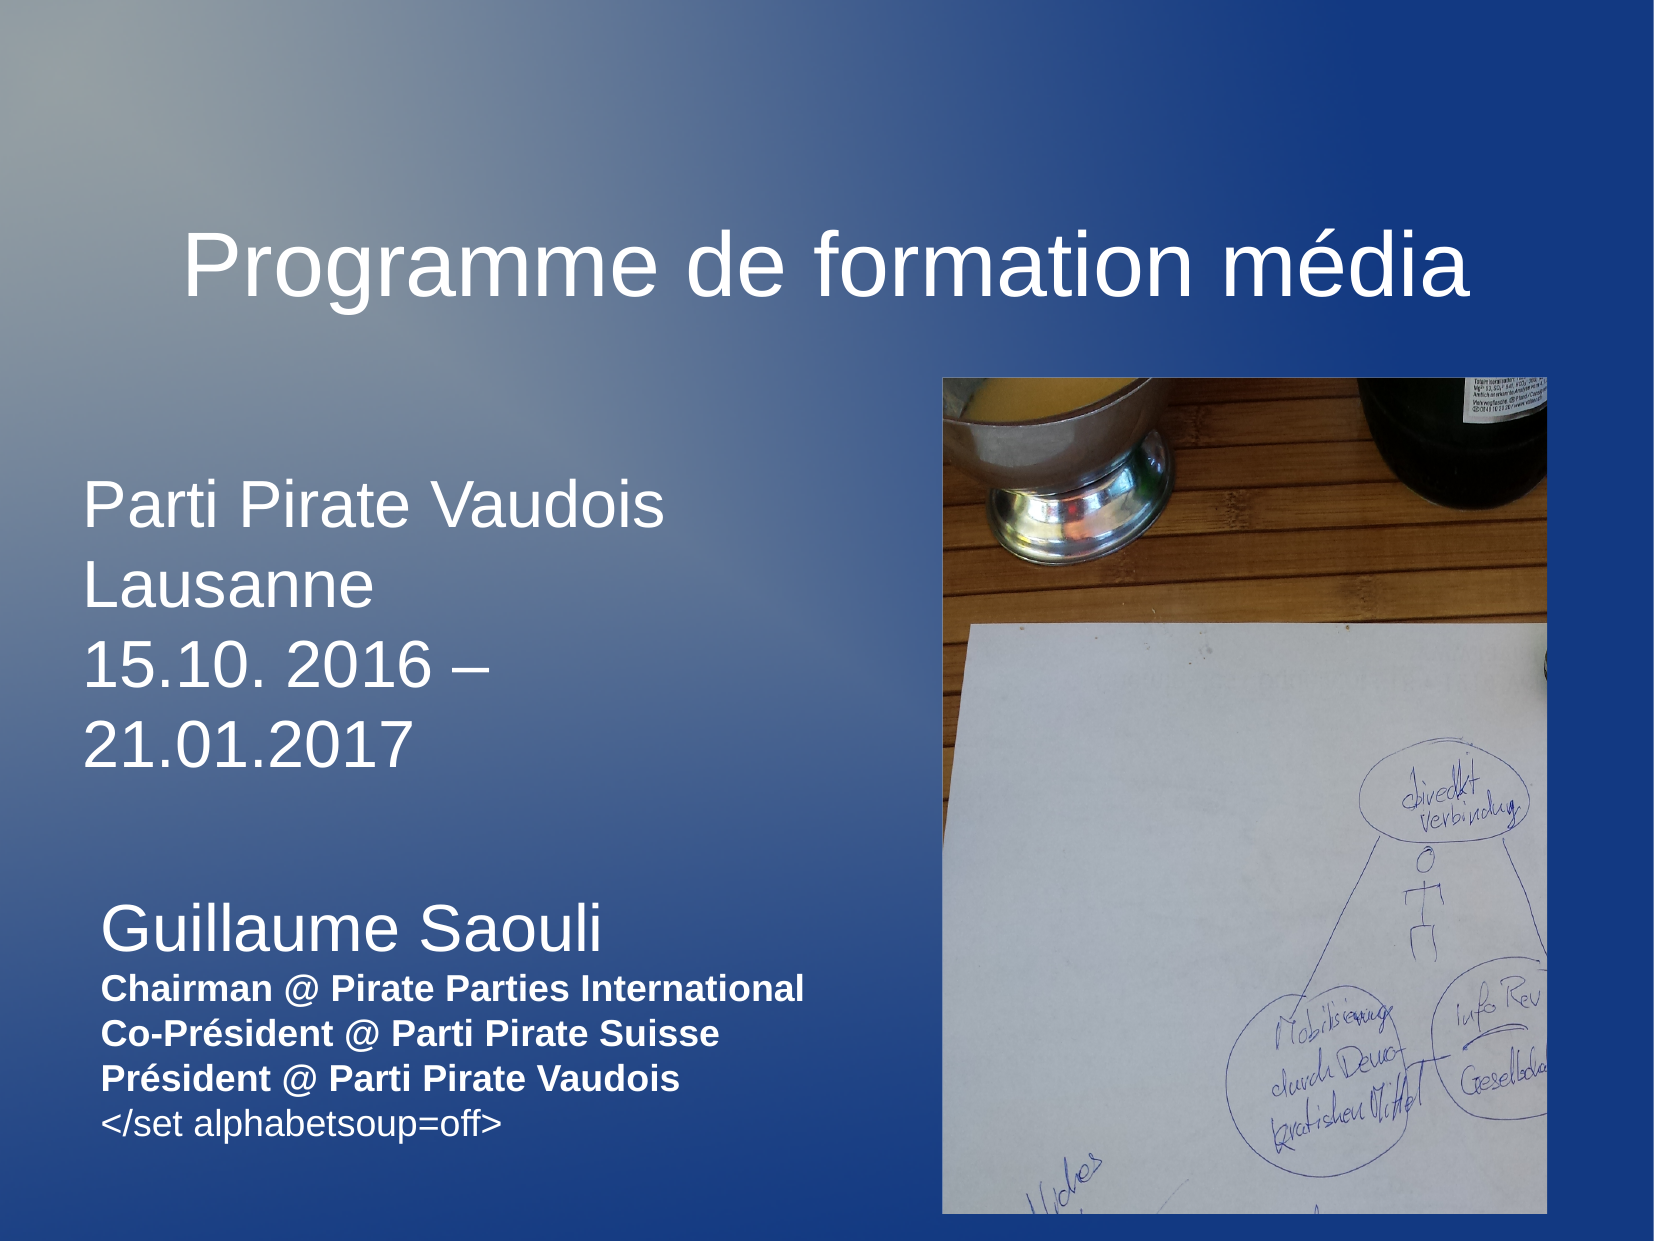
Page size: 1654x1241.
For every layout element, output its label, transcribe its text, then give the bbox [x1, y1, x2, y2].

text_box Programme de formation média [82, 106, 1571, 414]
text_box Parti Pirate Vaudois Lausanne 15.10. 2016 – 21.01.2017 [82, 460, 673, 894]
text_box Guillaume Saouli Chairman @ Pirate Parties International Co-Président @ Parti Pirate Suisse Président @ Parti Pirate Vaudois </set alphabetsoup=off> [100, 724, 827, 1218]
picture [673, 377, 1548, 1214]
